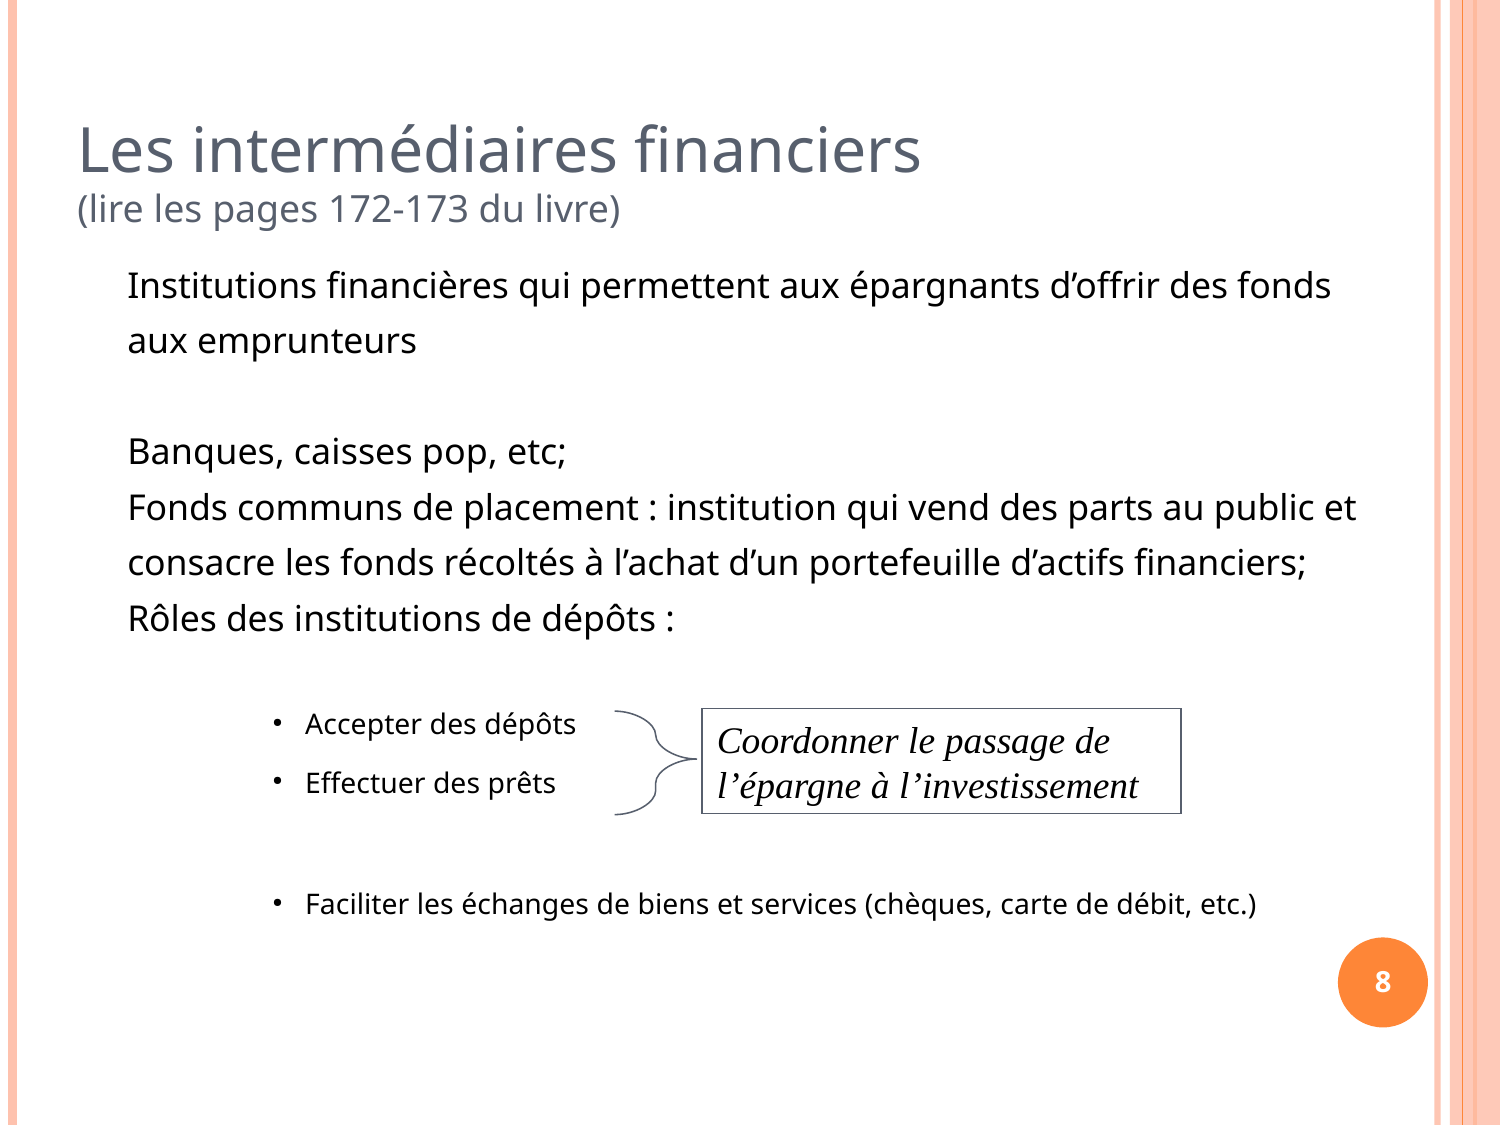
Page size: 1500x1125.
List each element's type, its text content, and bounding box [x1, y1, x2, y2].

slide_number <numéro> [1333, 940, 1434, 1027]
list Institutions financières qui permettent aux épargnants d’offrir des fonds aux emprunteurs Banques, caisses pop, etc; Fonds communs de placement : institution qui vend des parts au public et consacre les fonds récoltés à l’achat d’un portefeuille d’actifs financiers; Rôles des institutions de dépôts : Accepter des dépôts Effectuer des prêts Faciliter les échanges de biens et services (chèques, carte de débit, etc.) [112, 200, 1388, 938]
title Les intermédiaires financiers (lire les pages 172-173 du livre) [62, 37, 1450, 238]
text_box Coordonner le passage de l’épargne à l’investissement [702, 708, 1182, 814]
